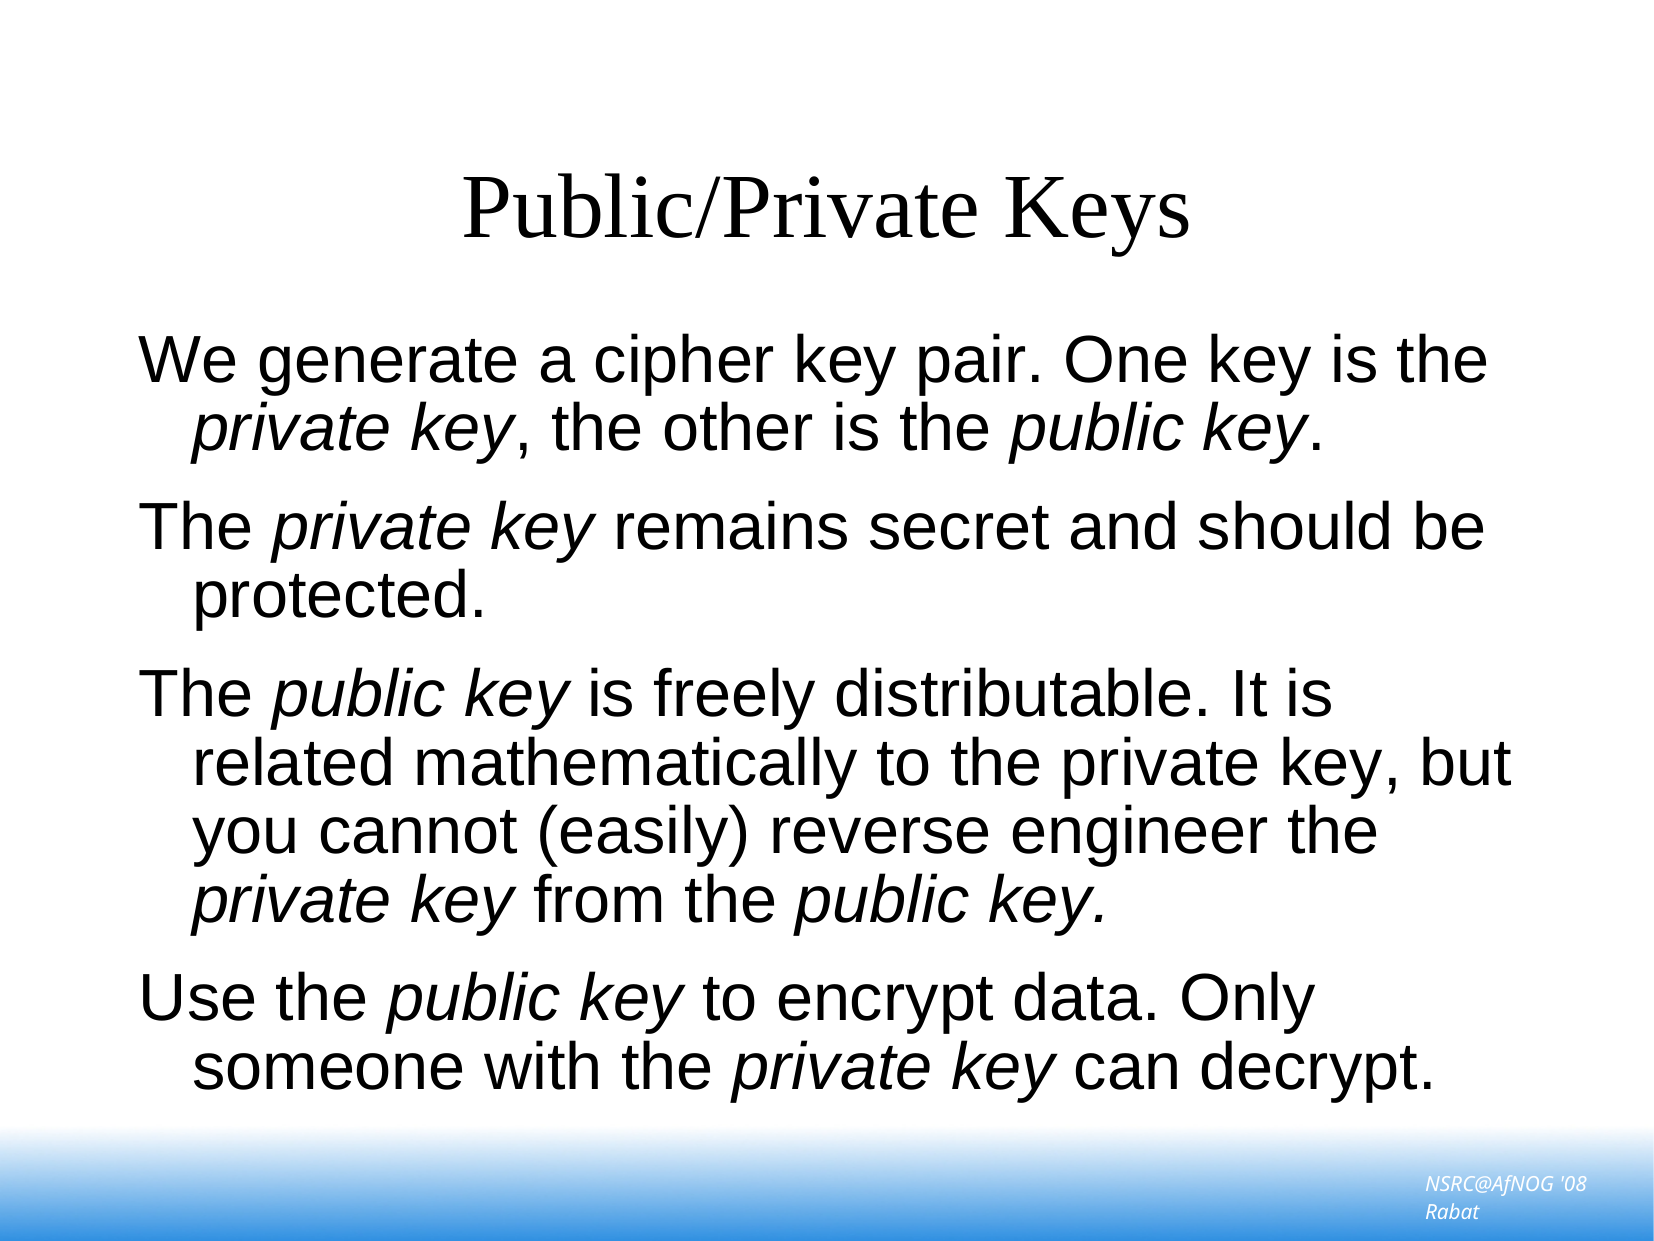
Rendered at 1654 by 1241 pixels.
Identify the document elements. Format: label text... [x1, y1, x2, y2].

title Public/Private Keys [121, 102, 1534, 310]
picture [0, 1124, 1654, 1241]
list We generate a cipher key pair. One key is the private key, the other is the public key. The private key remains secret and should be protected. The public key is freely distributable. It is related mathematically to the private key, but you cannot (easily) reverse engineer the private key from the public key. Use the public key to encrypt data. Only someone with the private key can decrypt. [121, 327, 1534, 1110]
